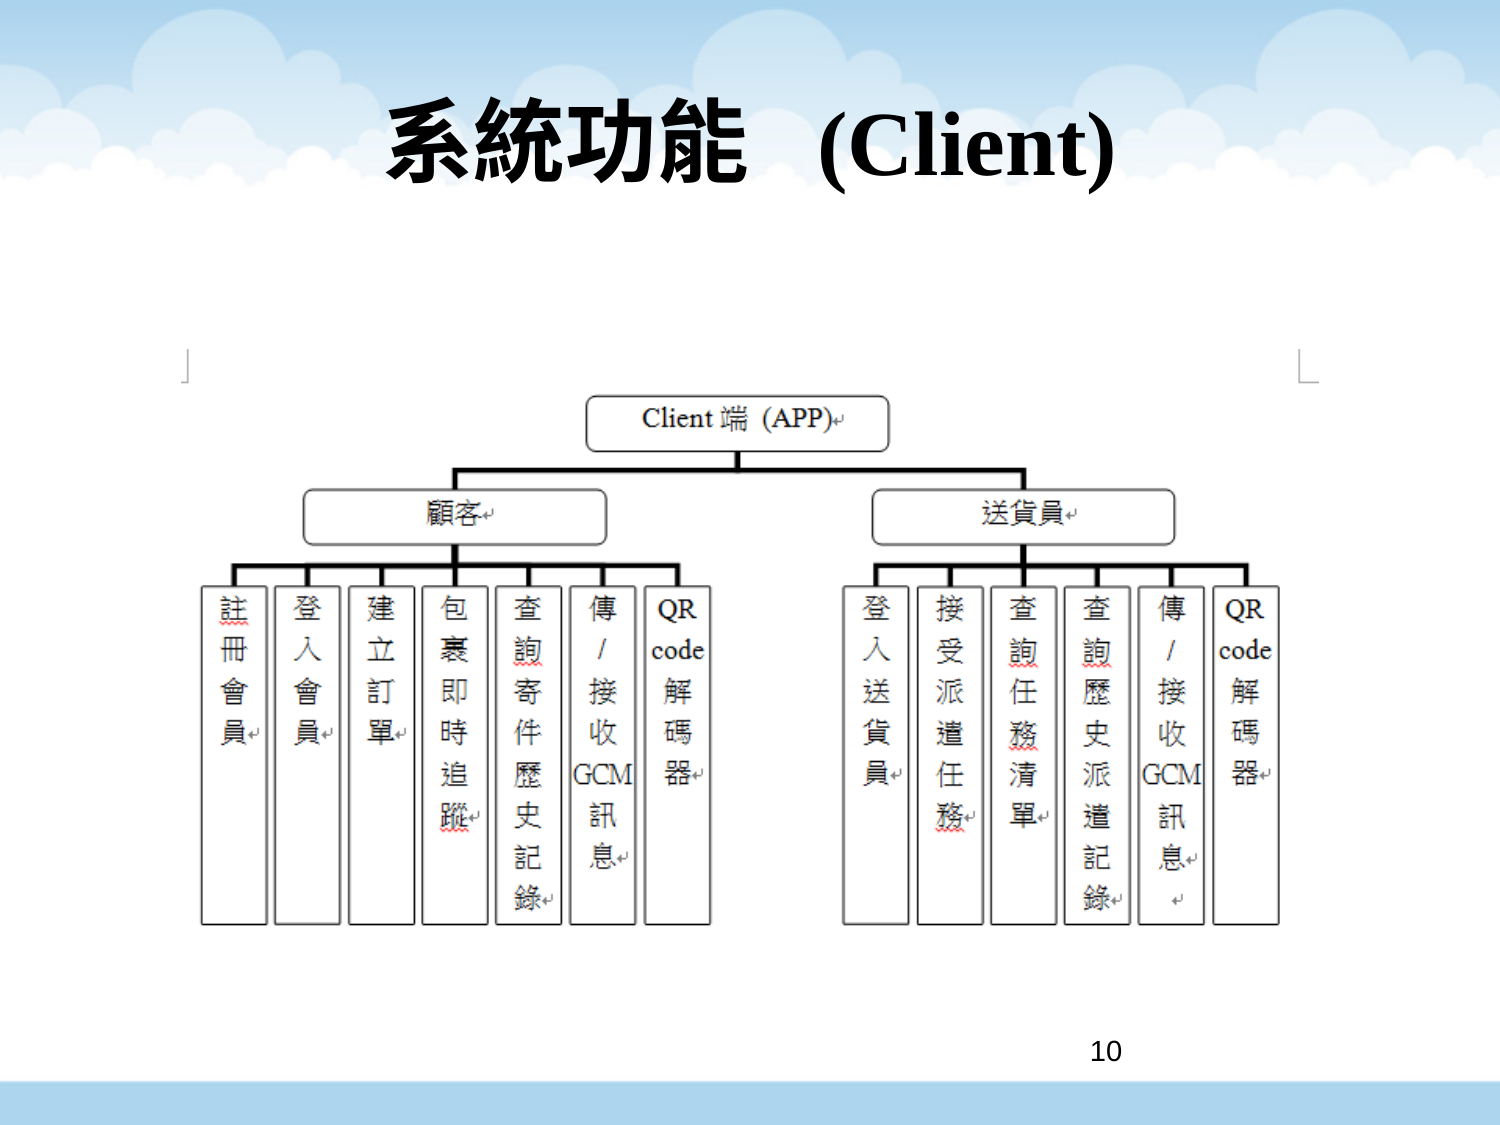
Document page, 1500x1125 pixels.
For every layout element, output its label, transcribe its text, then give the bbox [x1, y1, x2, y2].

picture [0, 0, 1500, 1125]
title 系統功能 (Client) [75, 45, 1426, 233]
text_box [1074, 1024, 1426, 1103]
